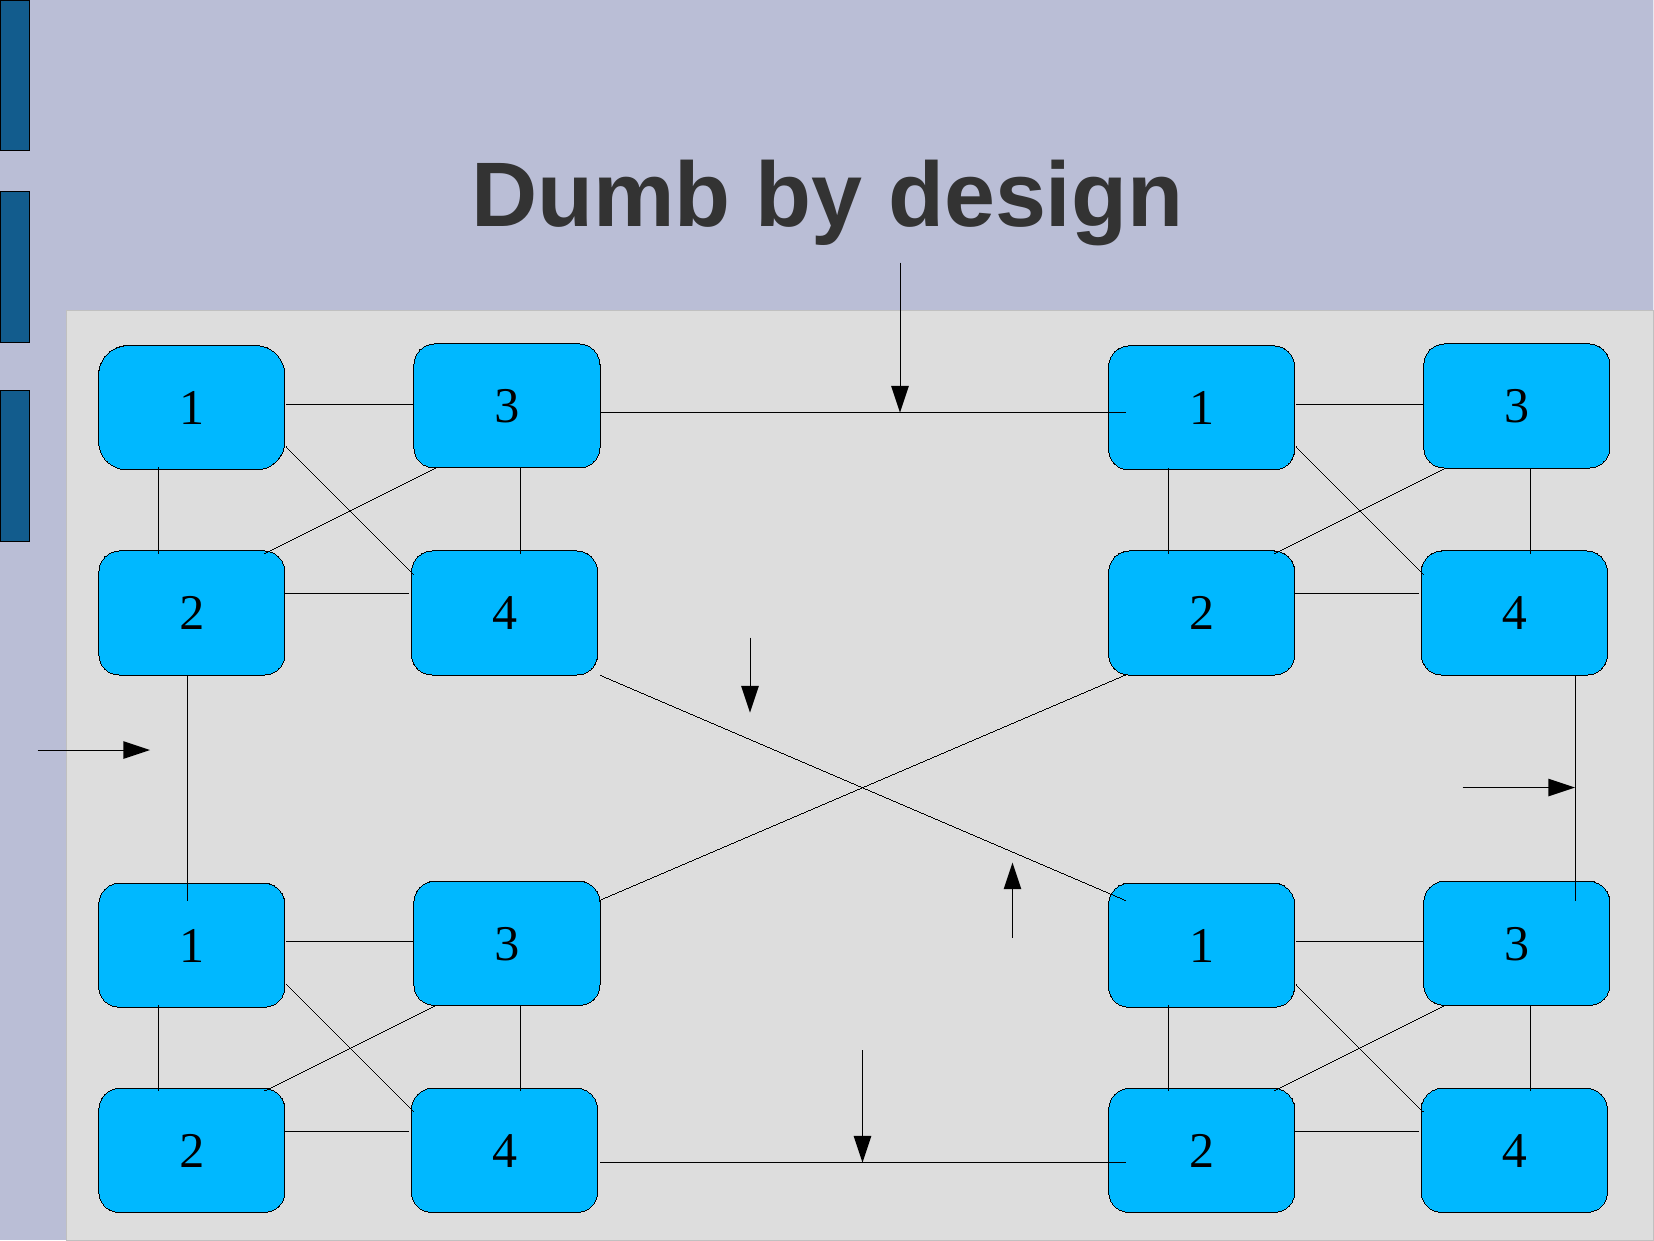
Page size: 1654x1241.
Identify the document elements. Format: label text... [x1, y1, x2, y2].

text_box 3 [1423, 343, 1610, 469]
text_box 3 [413, 343, 601, 468]
text_box 4 [411, 550, 598, 676]
text_box 2 [1108, 550, 1295, 676]
text_box 2 [1108, 1088, 1295, 1213]
text_box 4 [1421, 1088, 1608, 1213]
text_box 1 [98, 345, 285, 470]
text_box 1 [1108, 345, 1295, 470]
text_box 1 [98, 883, 285, 1008]
text_box 1 [1108, 883, 1295, 1008]
text_box 4 [411, 1088, 598, 1213]
text_box 4 [1421, 550, 1608, 676]
text_box 3 [1423, 881, 1610, 1006]
text_box 2 [98, 1088, 285, 1213]
text_box 3 [413, 881, 601, 1006]
text_box 2 [98, 550, 285, 676]
title Dumb by design [121, 91, 1534, 299]
